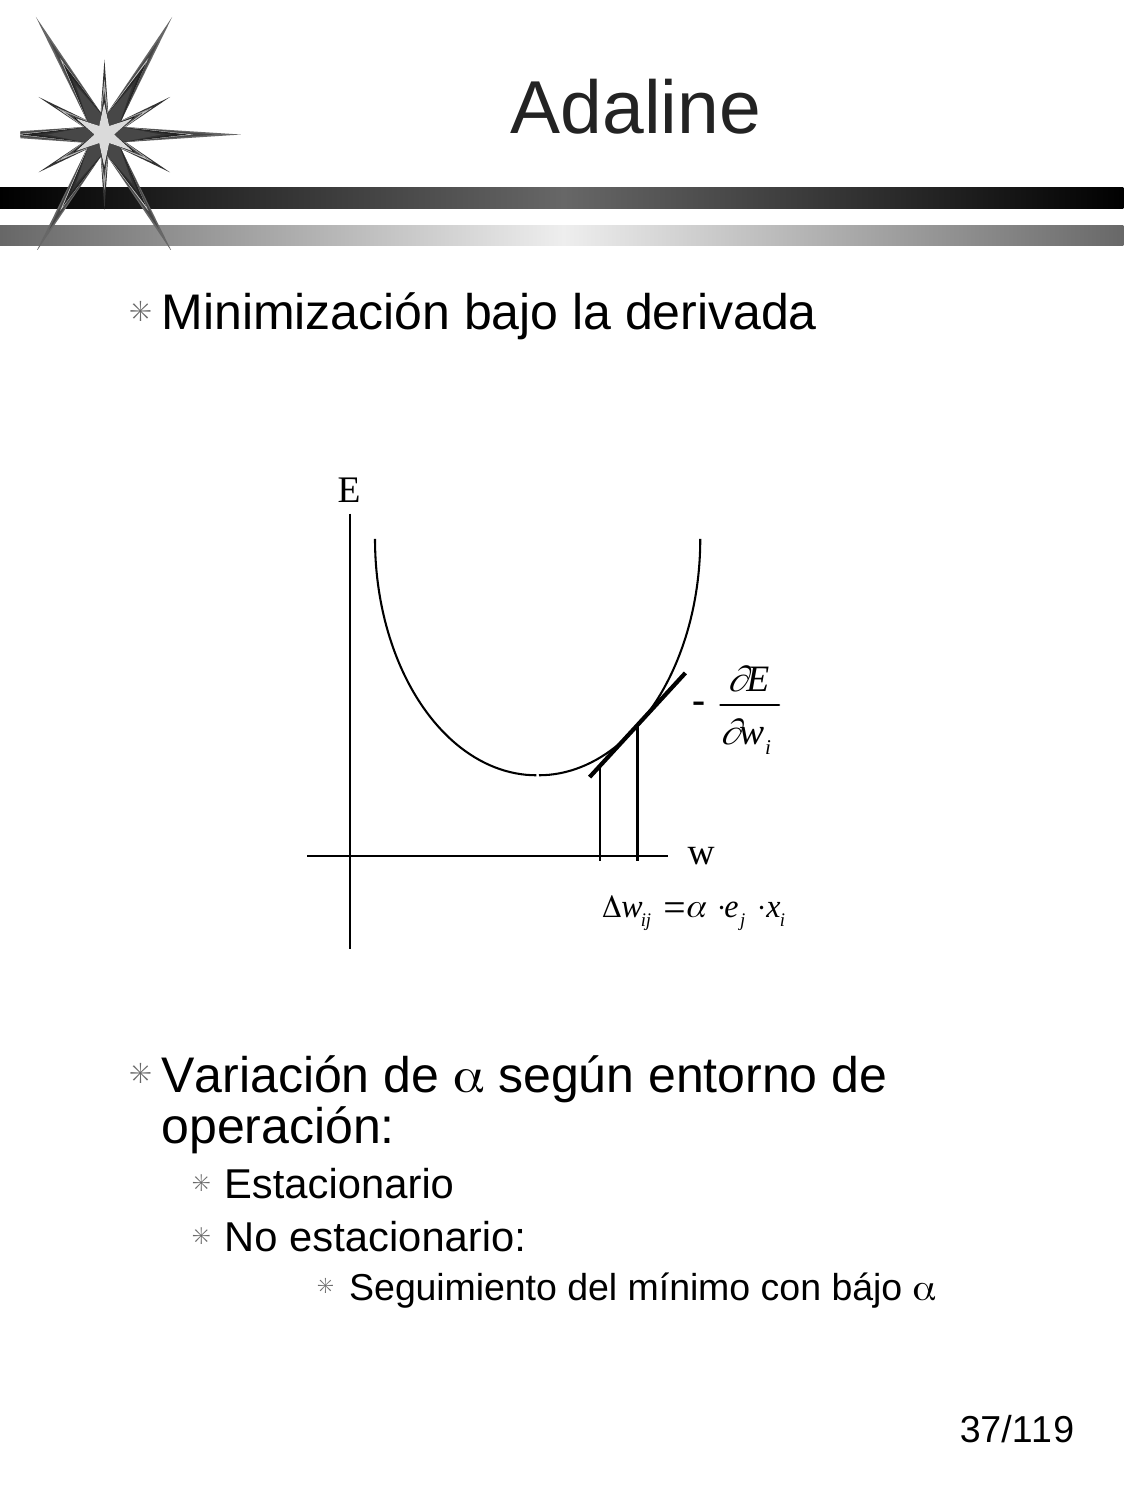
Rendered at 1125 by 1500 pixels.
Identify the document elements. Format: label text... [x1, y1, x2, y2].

chart [596, 887, 901, 948]
list Minimización bajo la derivada Variación de  según entorno de operación: Estacionario No estacionario: Seguimiento del mínimo con bájo  [37, 275, 1075, 1450]
chart [687, 656, 942, 799]
text_box E [322, 458, 376, 519]
text_box w [672, 821, 730, 881]
title Adaline [174, 50, 1097, 163]
